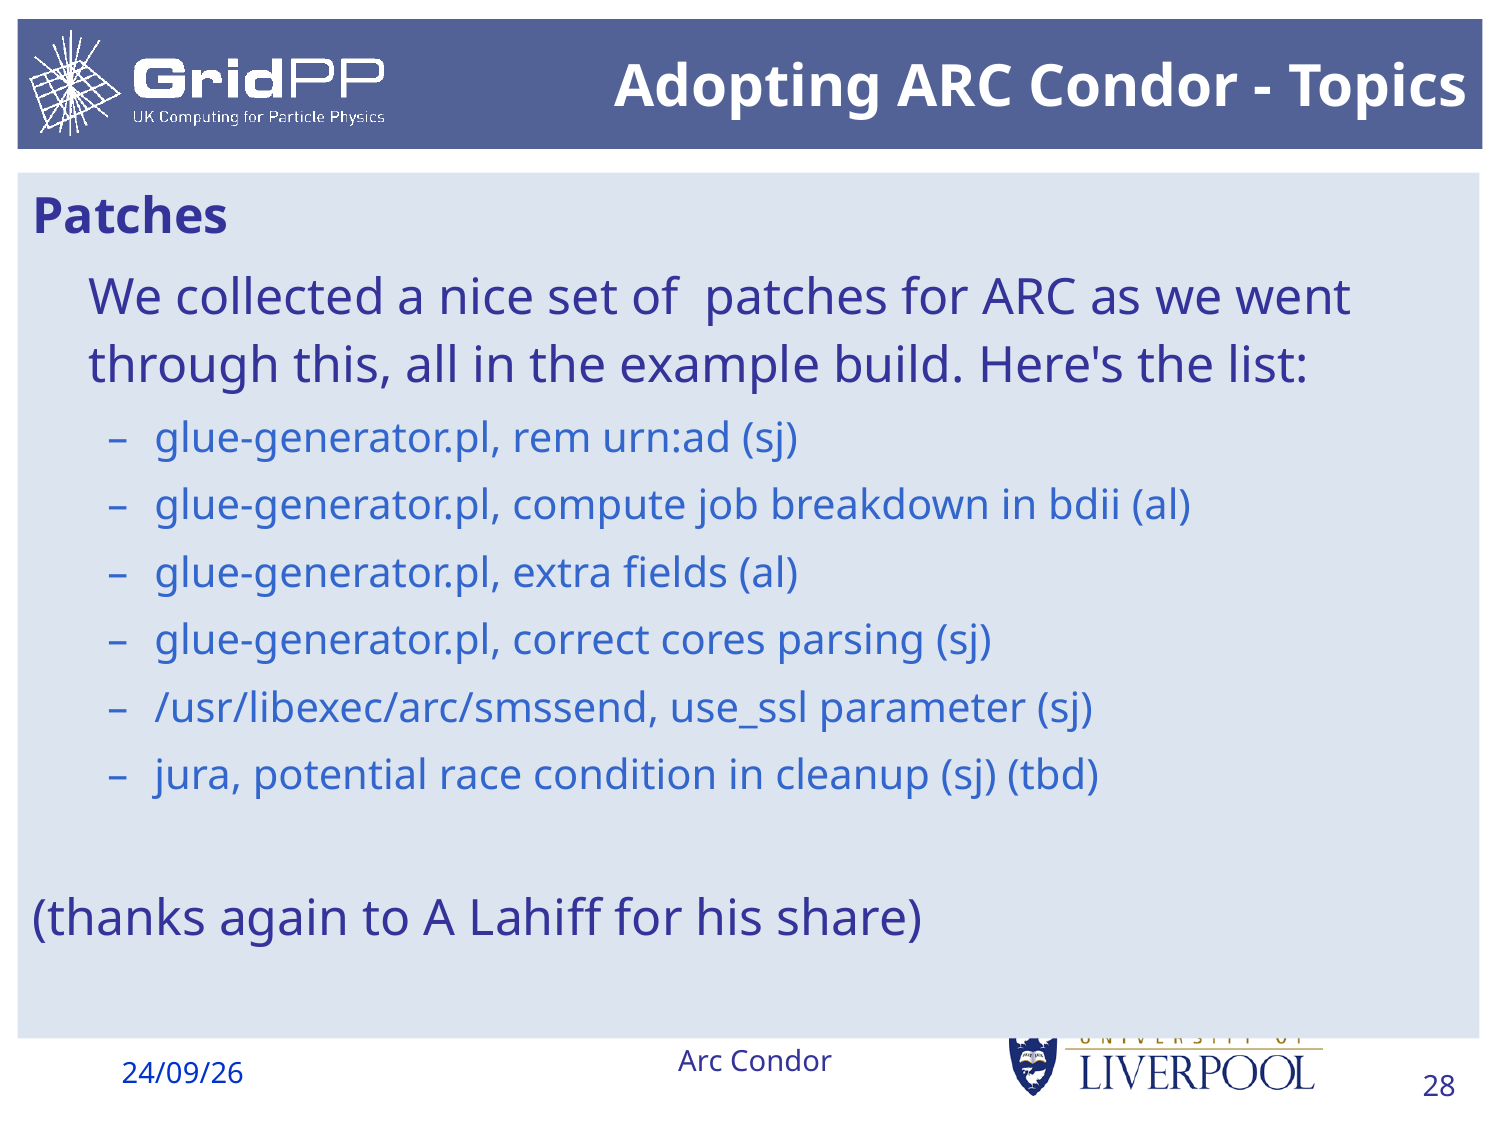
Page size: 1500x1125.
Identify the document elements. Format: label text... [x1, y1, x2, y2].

title Adopting ARC Condor - Topics [513, 19, 1483, 149]
picture [29, 30, 384, 136]
text_box 02/03/16 [29, 1046, 337, 1095]
text_box <number> [1388, 1059, 1471, 1094]
picture [1009, 1039, 1323, 1096]
text_box Arc Condor [536, 1034, 975, 1094]
list Patches We collected a nice set of patches for ARC as we went through this, all in the example build. Here's the list: glue-generator.pl, rem urn:ad (sj) glue-generator.pl, compute job breakdown in bdii (al) glue-generator.pl, extra fields (al) glue-generator.pl, correct cores parsing (sj) /usr/libexec/arc/smssend, use_ssl parameter (sj) jura, potential race condition in cleanup (sj) (tbd) (thanks again to A Lahiff for his share) [17, 172, 1480, 928]
